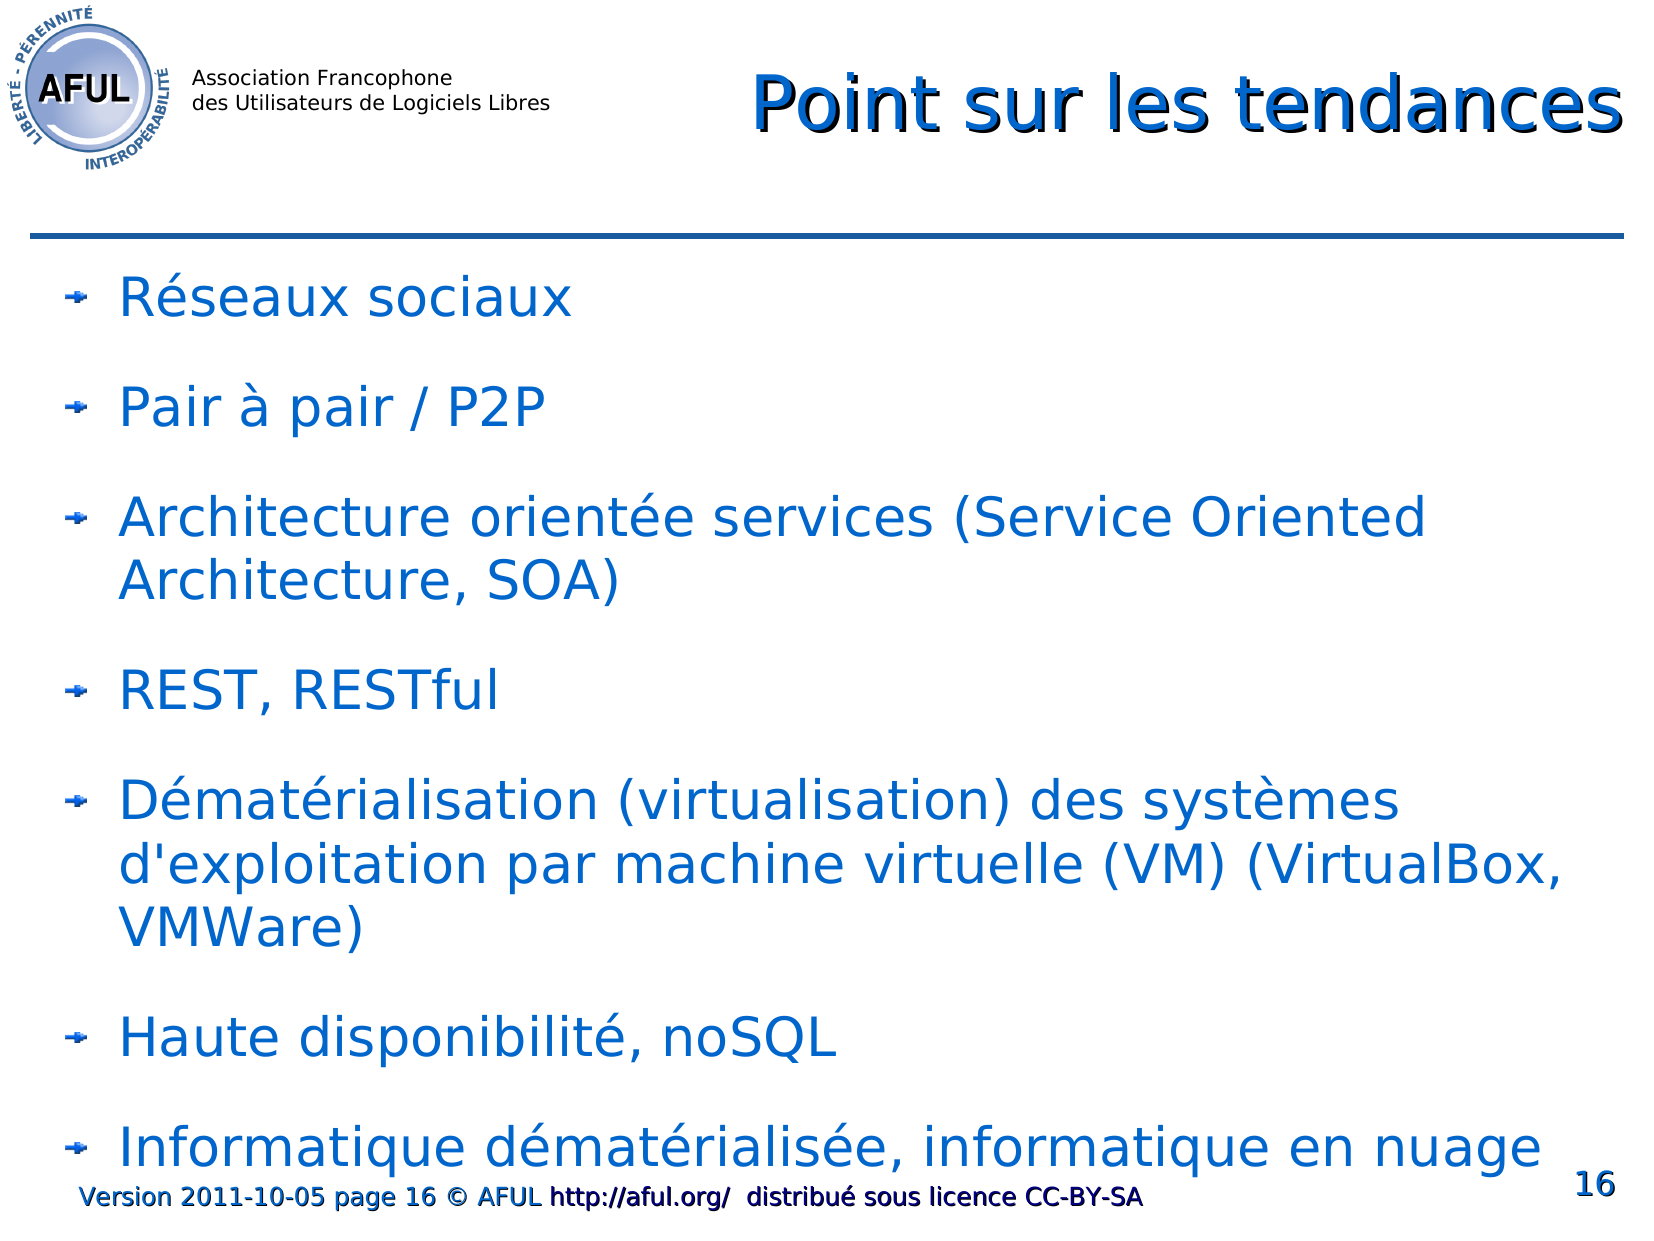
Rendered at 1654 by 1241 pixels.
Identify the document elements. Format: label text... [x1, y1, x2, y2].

list Réseaux sociaux Pair à pair / P2P Architecture orientée services (Service Oriented Architecture, SOA) REST, RESTful Dématérialisation (virtualisation) des systèmes d'exploitation par machine virtuelle (VM) (VirtualBox, VMWare) Haute disponibilité, noSQL Informatique dématérialisée, informatique en nuage [47, 265, 1595, 1196]
title Point sur les tendances [501, 7, 1625, 200]
picture [0, 0, 178, 178]
